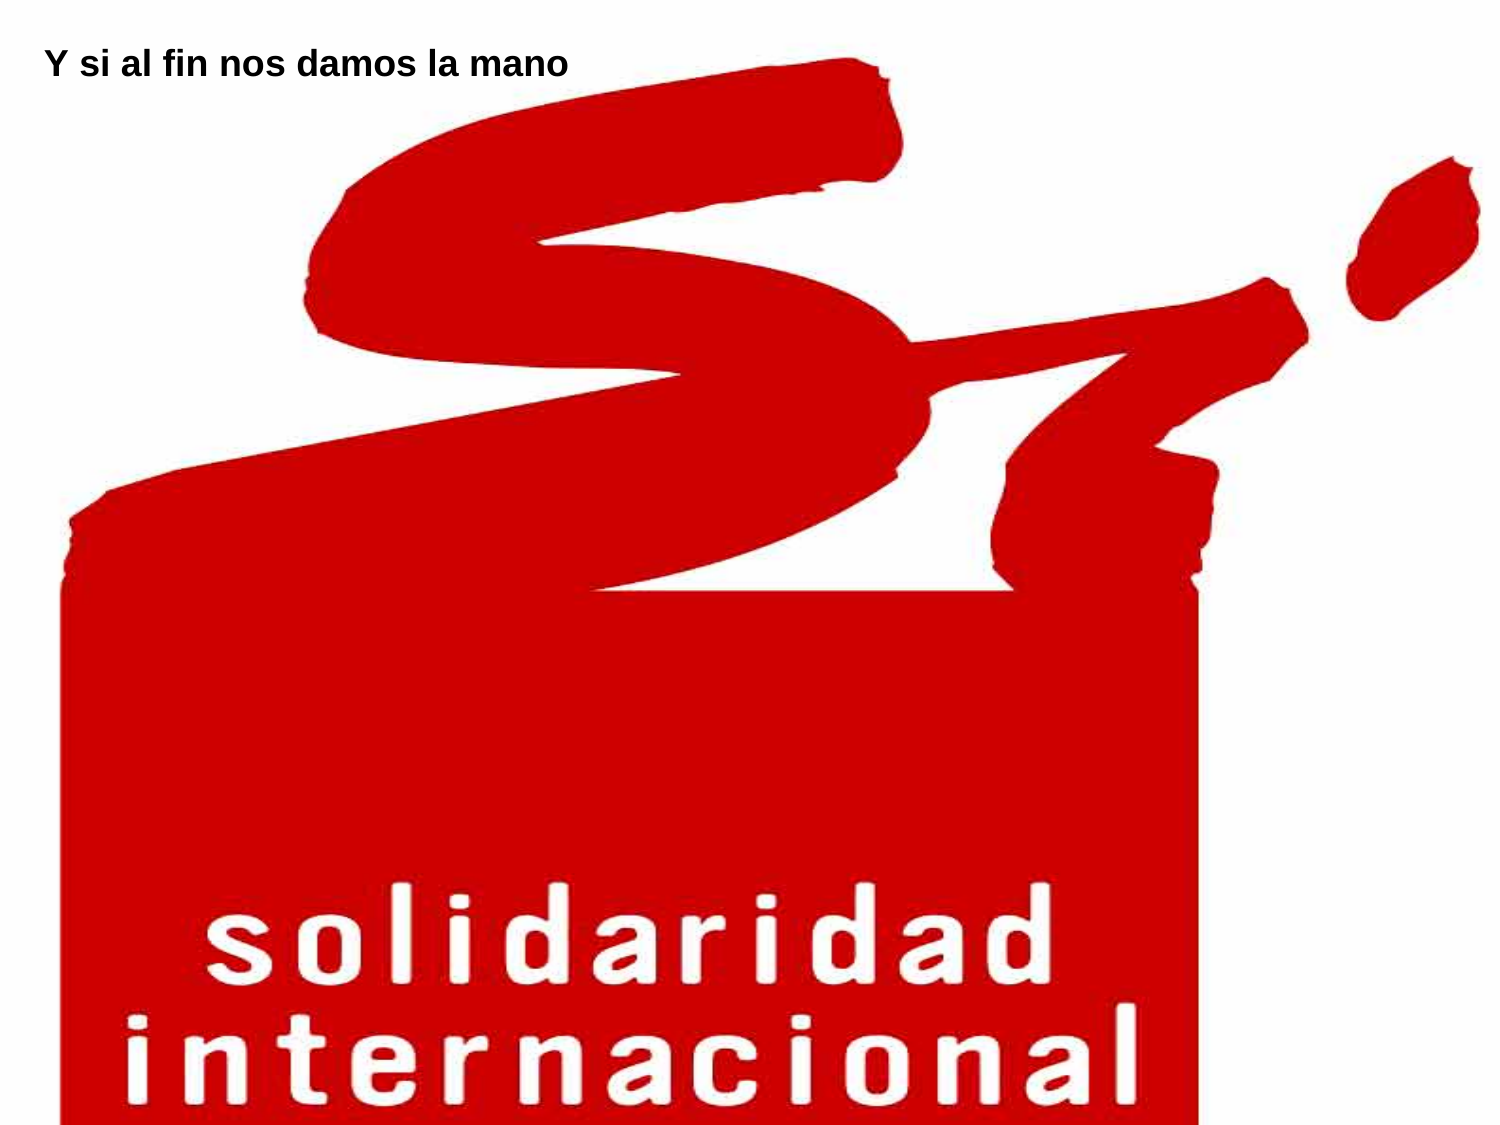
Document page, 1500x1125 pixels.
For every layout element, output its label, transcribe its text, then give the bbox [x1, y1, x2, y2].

picture [0, 0, 1500, 1125]
text_box Y si al fin nos damos la mano [29, 30, 585, 92]
